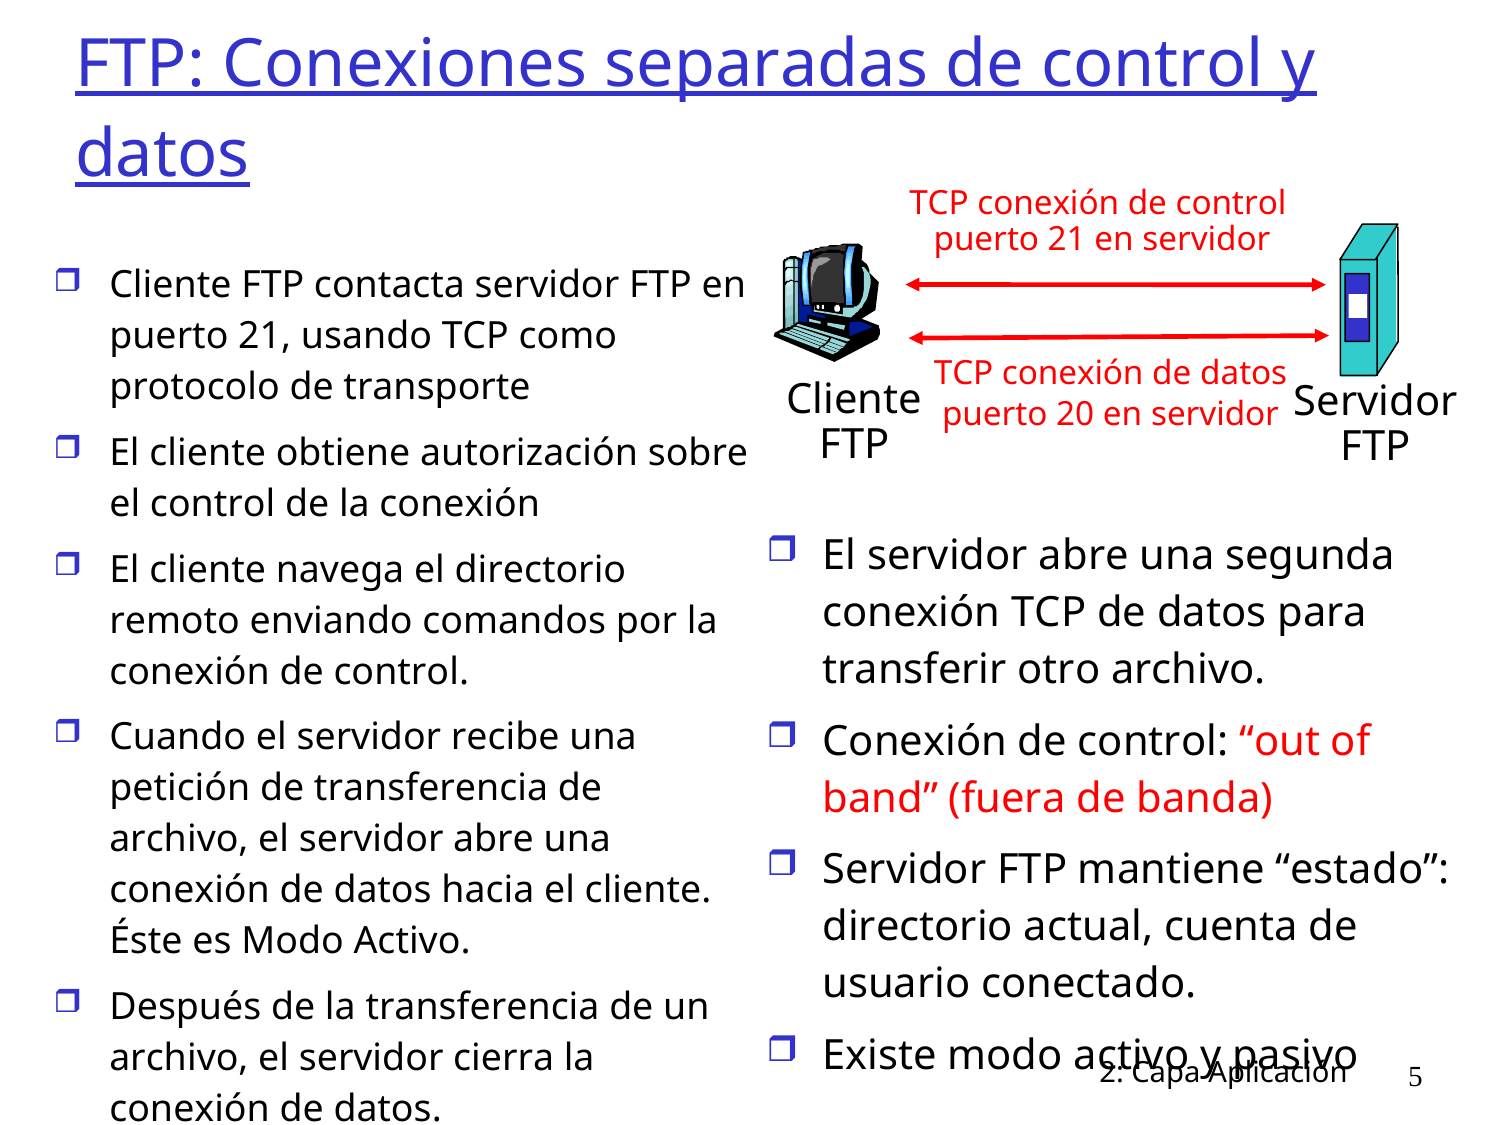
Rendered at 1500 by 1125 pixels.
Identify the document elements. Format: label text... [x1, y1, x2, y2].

text_box [1340, 224, 1398, 371]
text_box TCP conexión de datos puerto 20 en servidor [912, 348, 1309, 440]
title FTP: Conexiones separadas de control y datos [75, 23, 1426, 188]
text_box [773, 243, 880, 362]
text_box TCP conexión de control puerto 21 en servidor [879, 188, 1317, 266]
text_box Cliente FTP [771, 370, 938, 476]
list Cliente FTP contacta servidor FTP en puerto 21, usando TCP como protocolo de transporte El cliente obtiene autorización sobre el control de la conexión El cliente navega el directorio remoto enviando comandos por la conexión de control. Cuando el servidor recibe una petición de transferencia de archivo, el servidor abre una conexión de datos hacia el cliente. Éste es Modo Activo. Después de la transferencia de un archivo, el servidor cierra la conexión de datos. [53, 257, 751, 1016]
list El servidor abre una segunda conexión TCP de datos para transferir otro archivo. Conexión de control: “out of band” (fuera de banda)‏ Servidor FTP mantiene “estado”: directorio actual, cuenta de usuario conectado. Existe modo activo y pasivo [766, 525, 1463, 1081]
text_box Servidor FTP [1278, 371, 1473, 478]
